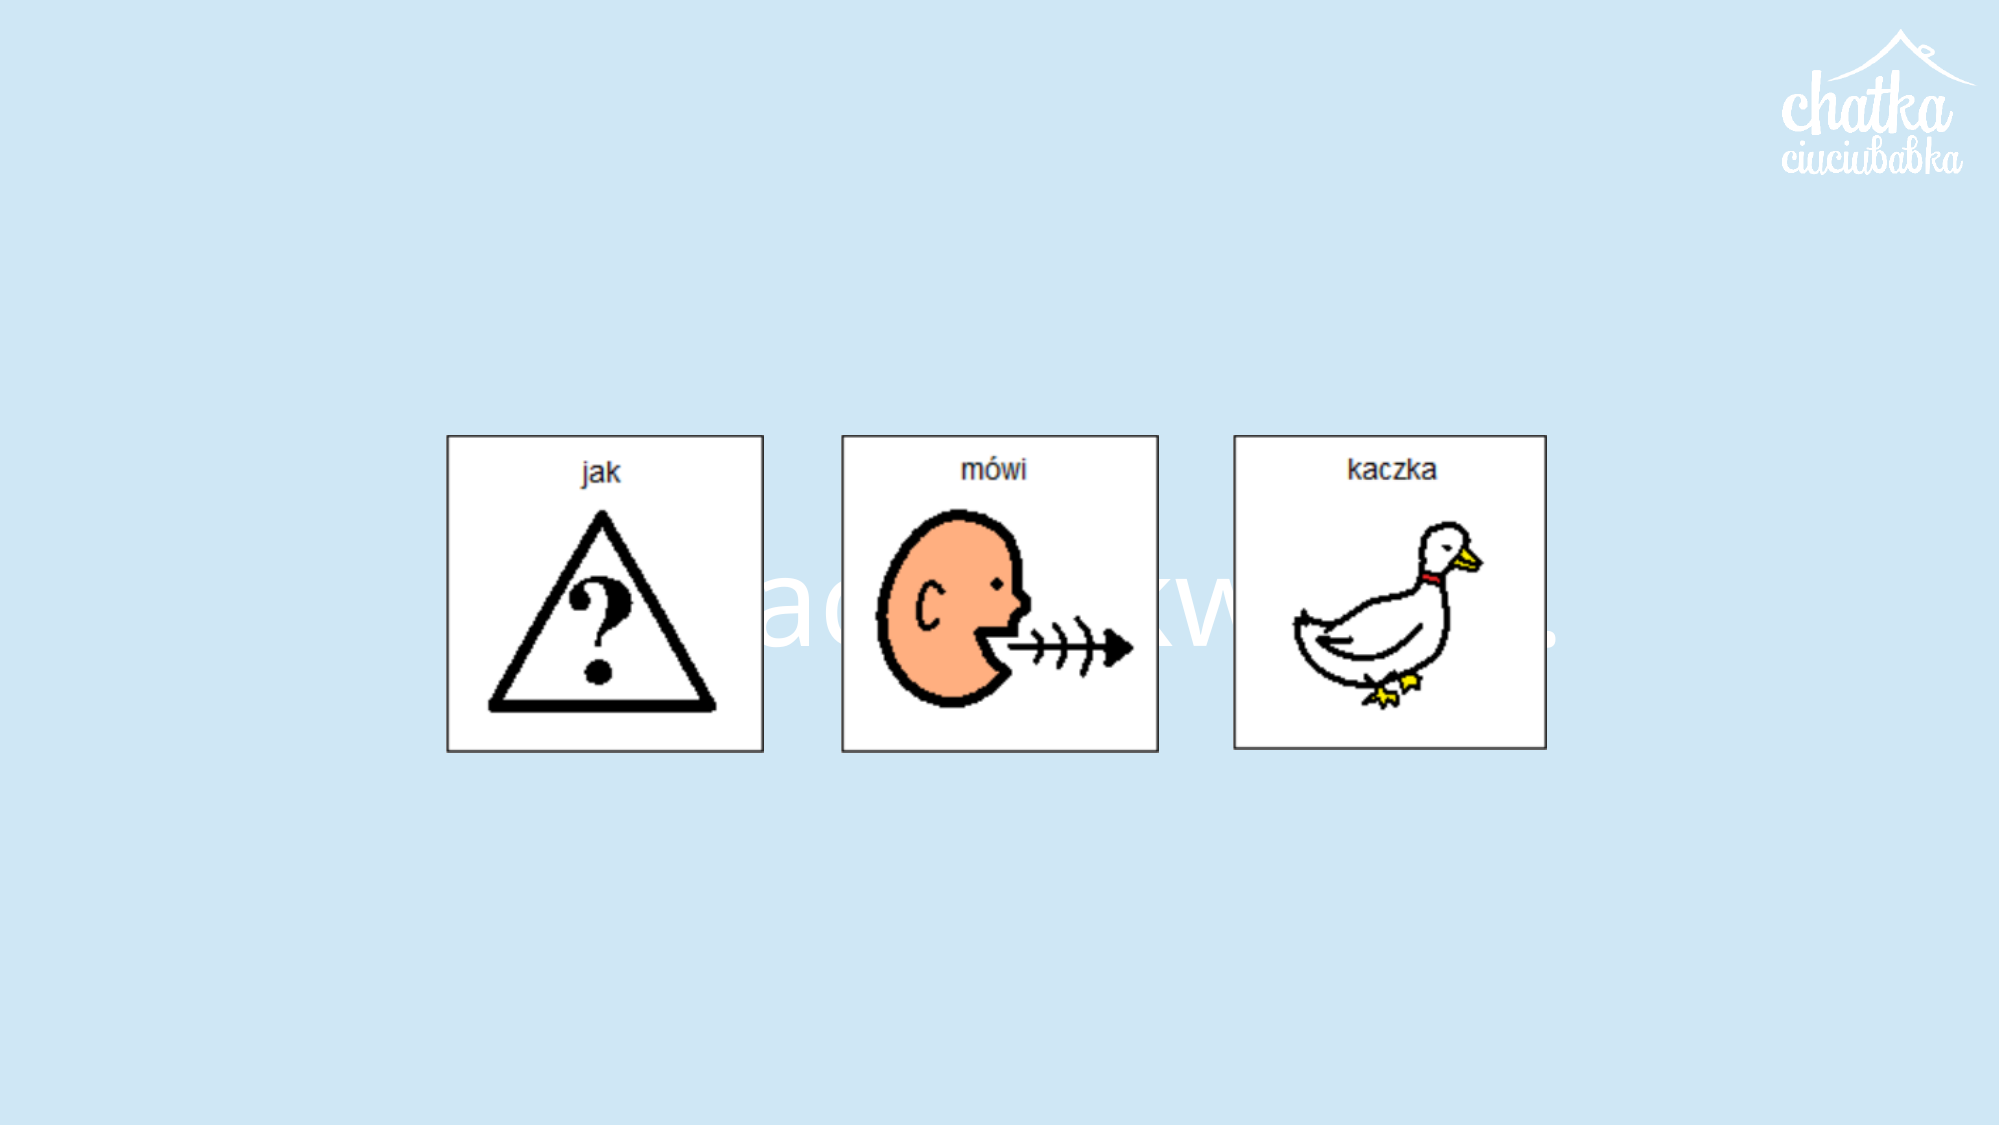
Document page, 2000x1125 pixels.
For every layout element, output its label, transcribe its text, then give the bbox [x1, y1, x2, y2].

picture [1233, 435, 1547, 750]
title Kaczka kwacze. [657, 530, 2000, 969]
picture [1755, 5, 1991, 241]
picture [841, 435, 1159, 753]
picture [446, 435, 764, 753]
